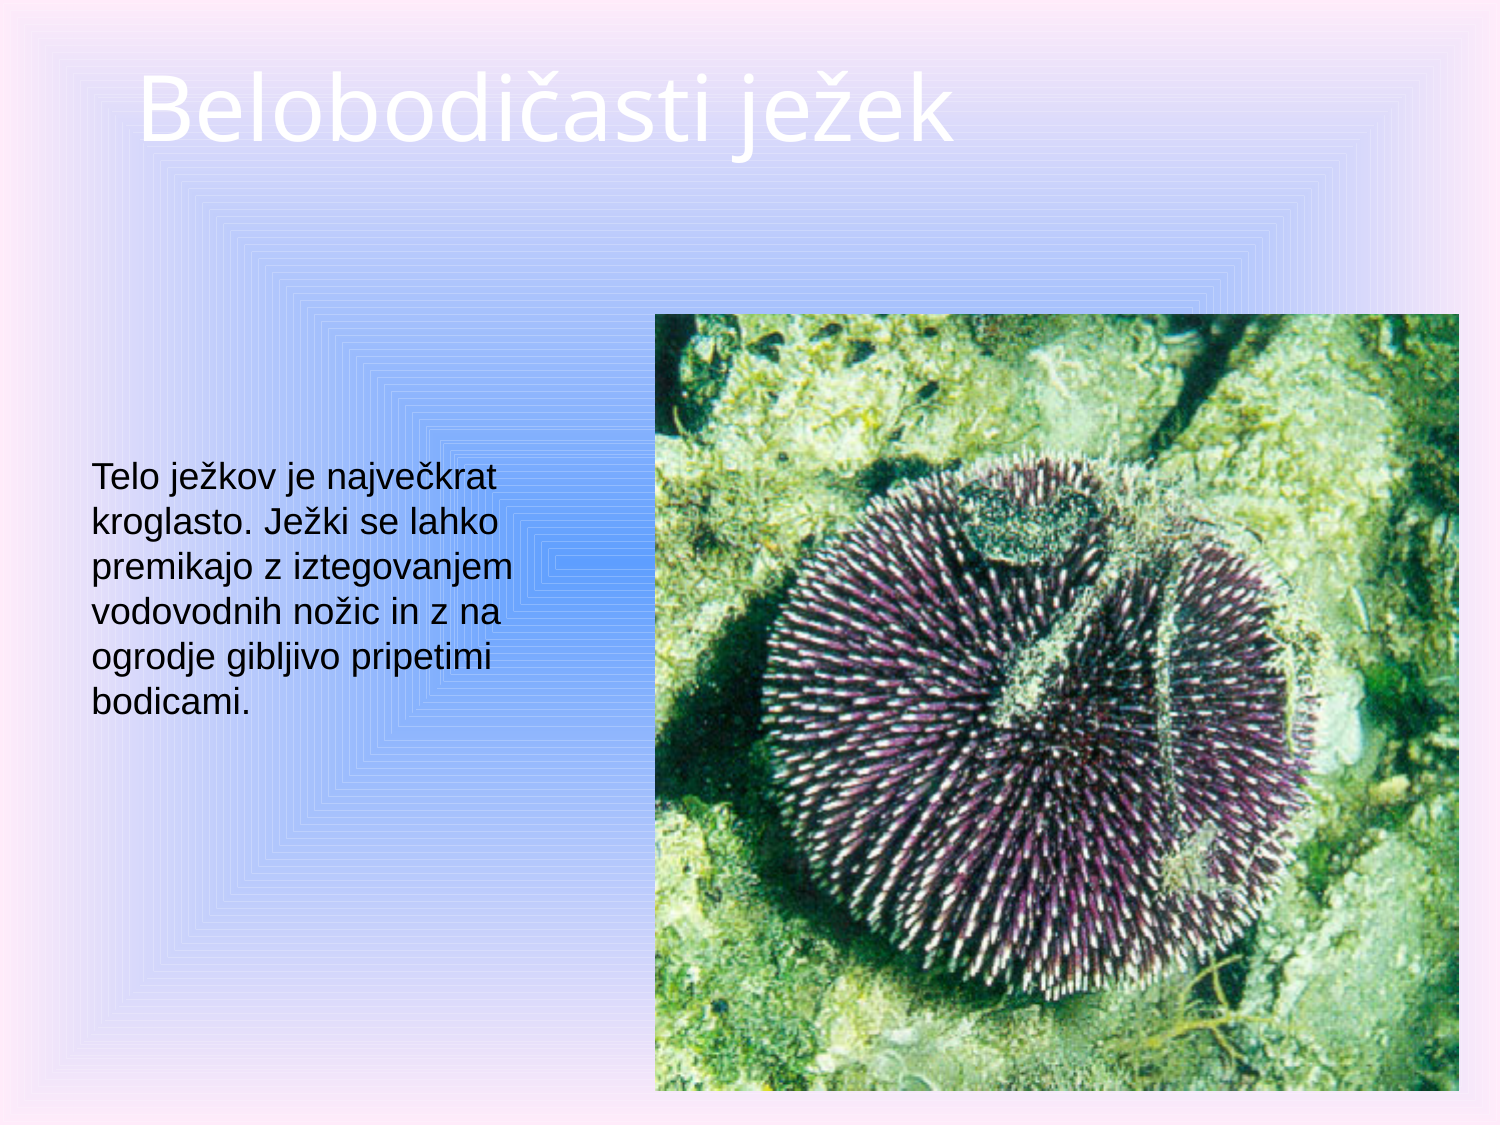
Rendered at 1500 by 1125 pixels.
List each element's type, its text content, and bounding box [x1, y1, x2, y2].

text_box Telo ježkov je največkrat kroglasto. Ježki se lahko premikajo z iztegovanjem vodovodnih nožic in z na ogrodje gibljivo pripetimi bodicami. [76, 444, 538, 730]
picture [655, 314, 1459, 1091]
text_box Belobodičasti ježek [53, 42, 1040, 173]
